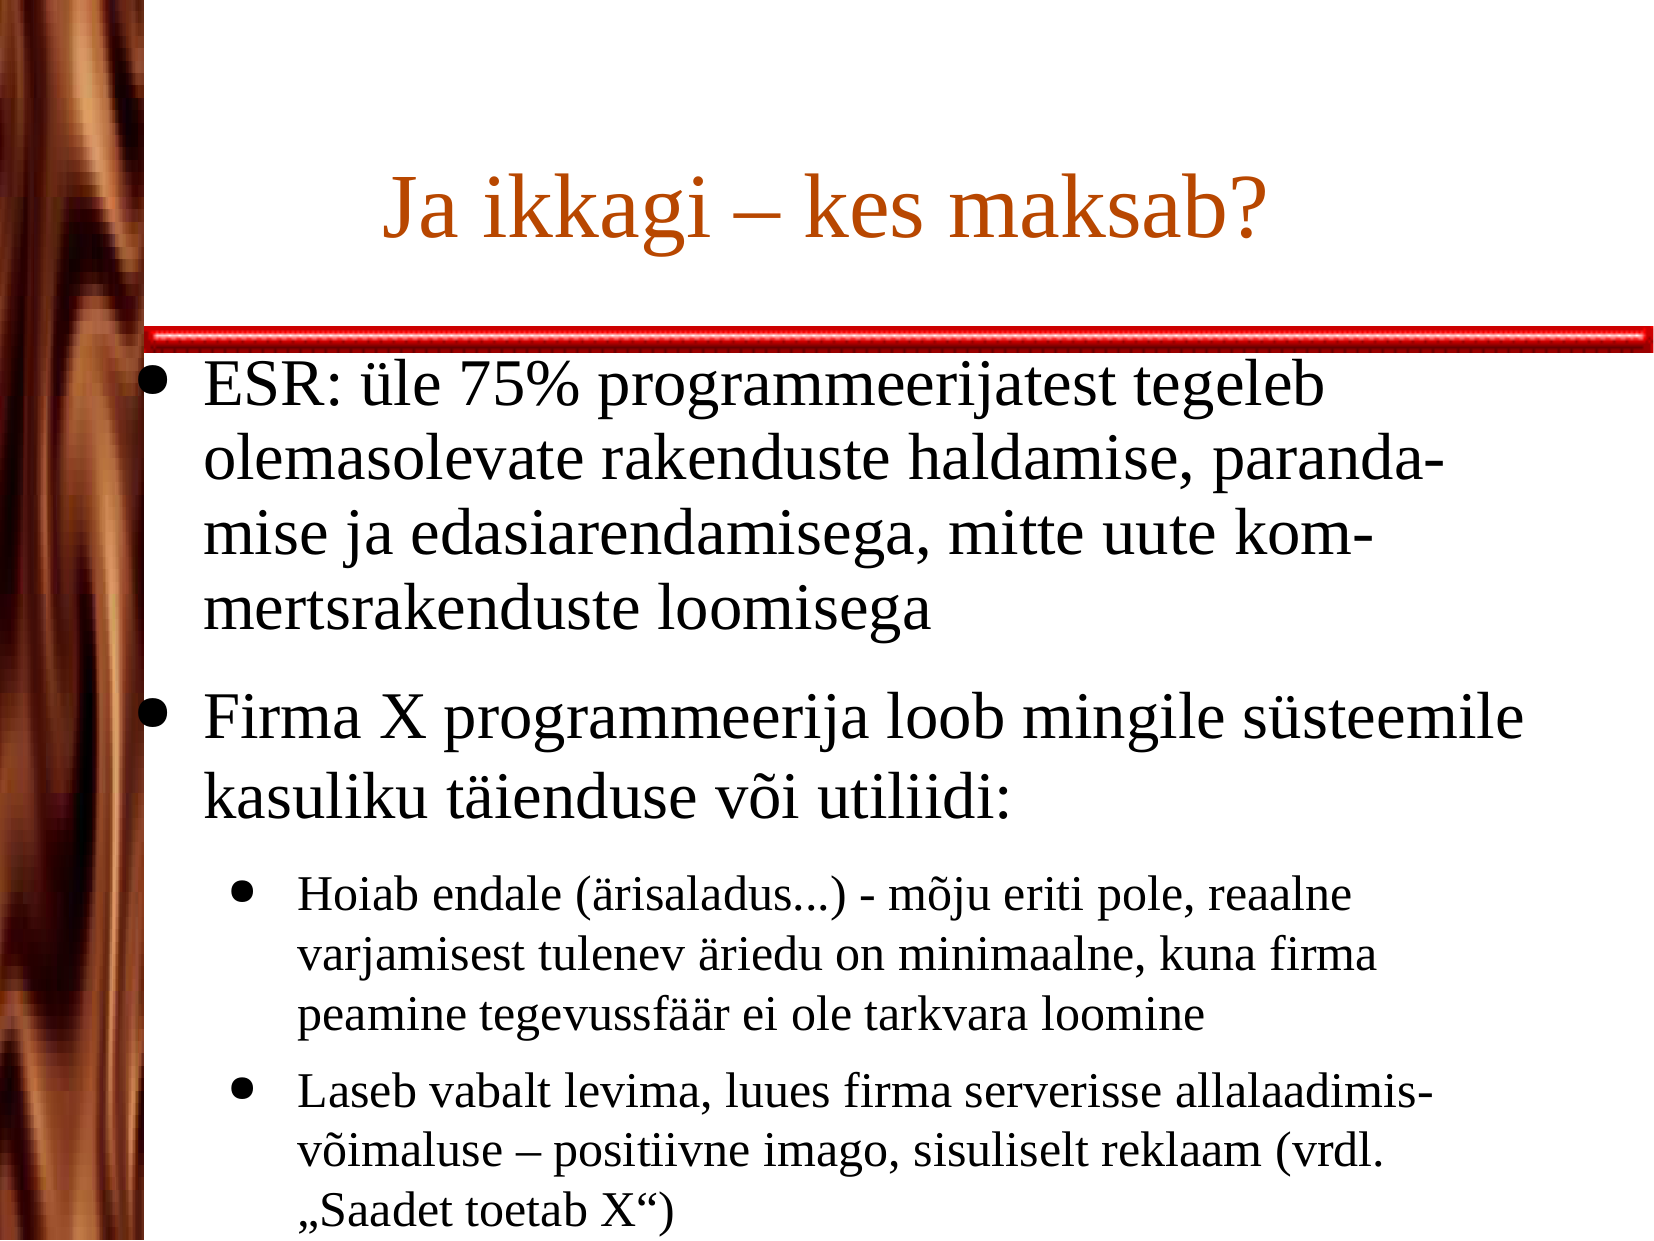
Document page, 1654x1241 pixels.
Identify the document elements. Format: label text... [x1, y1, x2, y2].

picture [0, 0, 1654, 1240]
title Ja ikkagi – kes maksab? [121, 98, 1533, 314]
list ESR: üle 75% programmeerijatest tegeleb olemasolevate rakenduste haldamise, paranda-mise ja edasiarendamisega, mitte uute kom-mertsrakenduste loomisega Firma X programmeerija loob mingile süsteemile kasuliku täienduse või utiliidi: Hoiab endale (ärisaladus...) - mõju eriti pole, reaalne varjamisest tulenev äriedu on minimaalne, kuna firma peamine tegevussfäär ei ole tarkvara loomine Laseb vabalt levima, luues firma serverisse allalaadimis-võimaluse – positiivne imago, sisuliselt reklaam (vrdl. „Saadet toetab X“) [121, 344, 1533, 1237]
